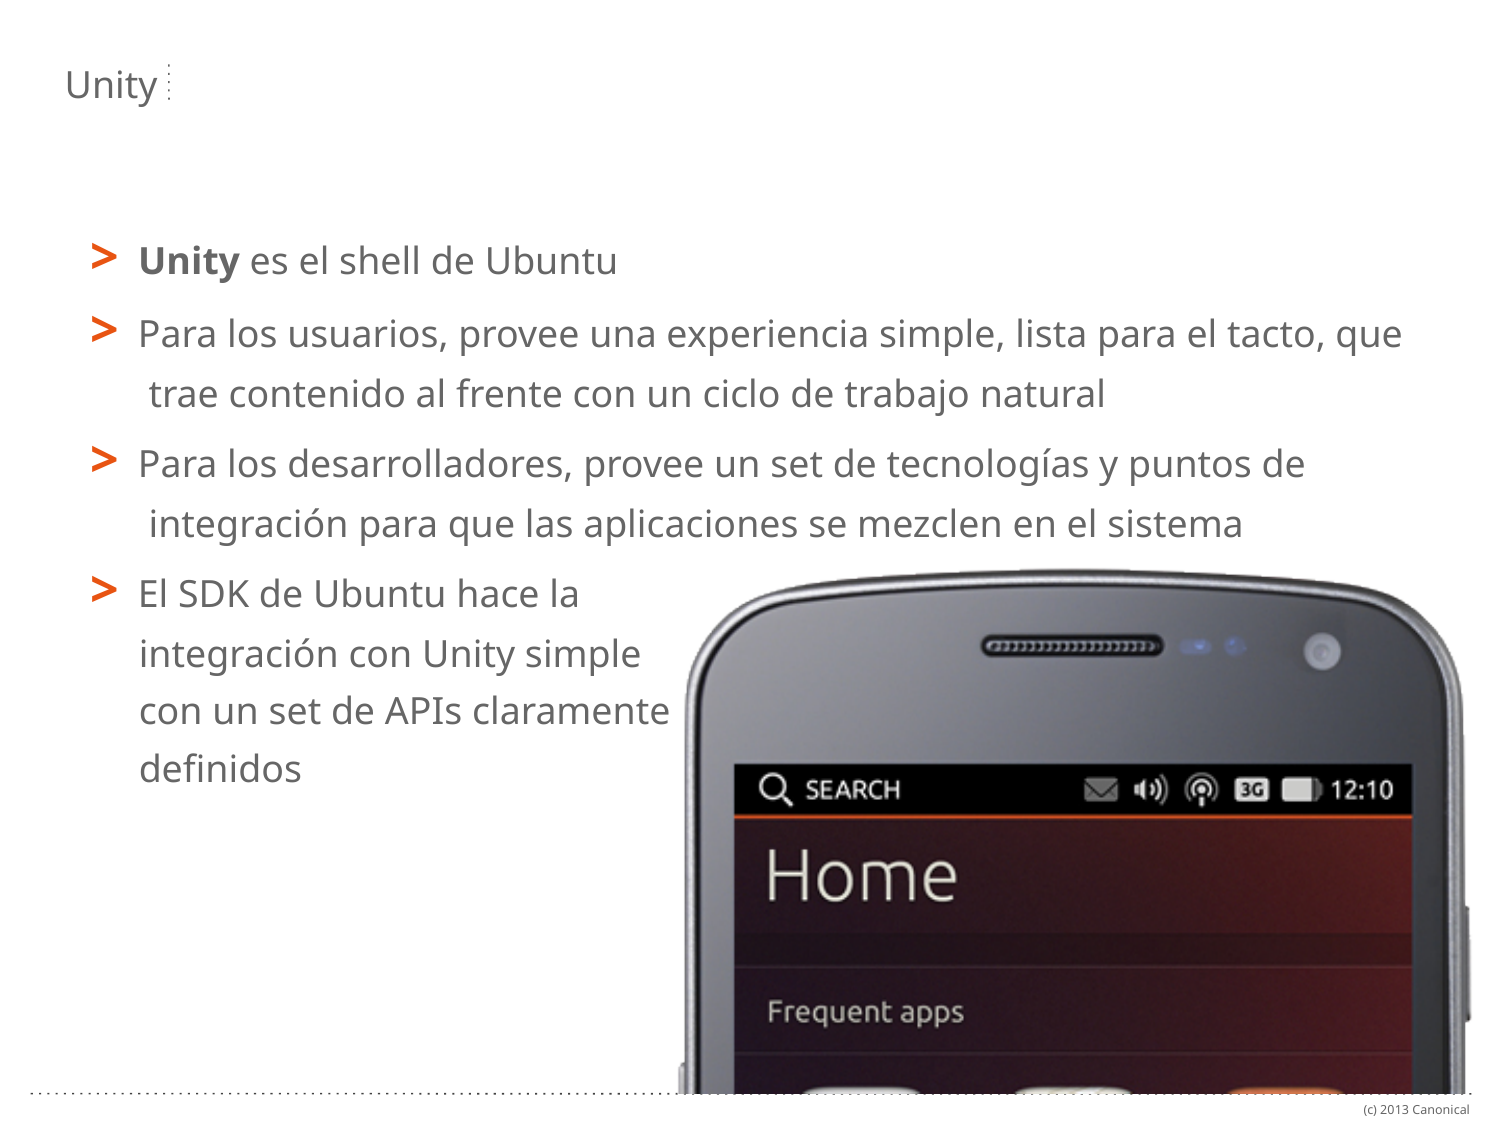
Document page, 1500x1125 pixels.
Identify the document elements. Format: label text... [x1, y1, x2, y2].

list > Unity es el shell de Ubuntu > Para los usuarios, provee una experiencia simple, lista para el tacto, que trae contenido al frente con un ciclo de trabajo natural > Para los desarrolladores, provee un set de tecnologías y puntos de integración para que las aplicaciones se mezclen en el sistema > El SDK de Ubuntu hace la integración con Unity simple con un set de APIs claramente definidos [75, 209, 1425, 1078]
title Unity [49, 53, 503, 114]
picture [641, 531, 1500, 1094]
text_box (c) 2013 Canonical [19, 1099, 1485, 1119]
